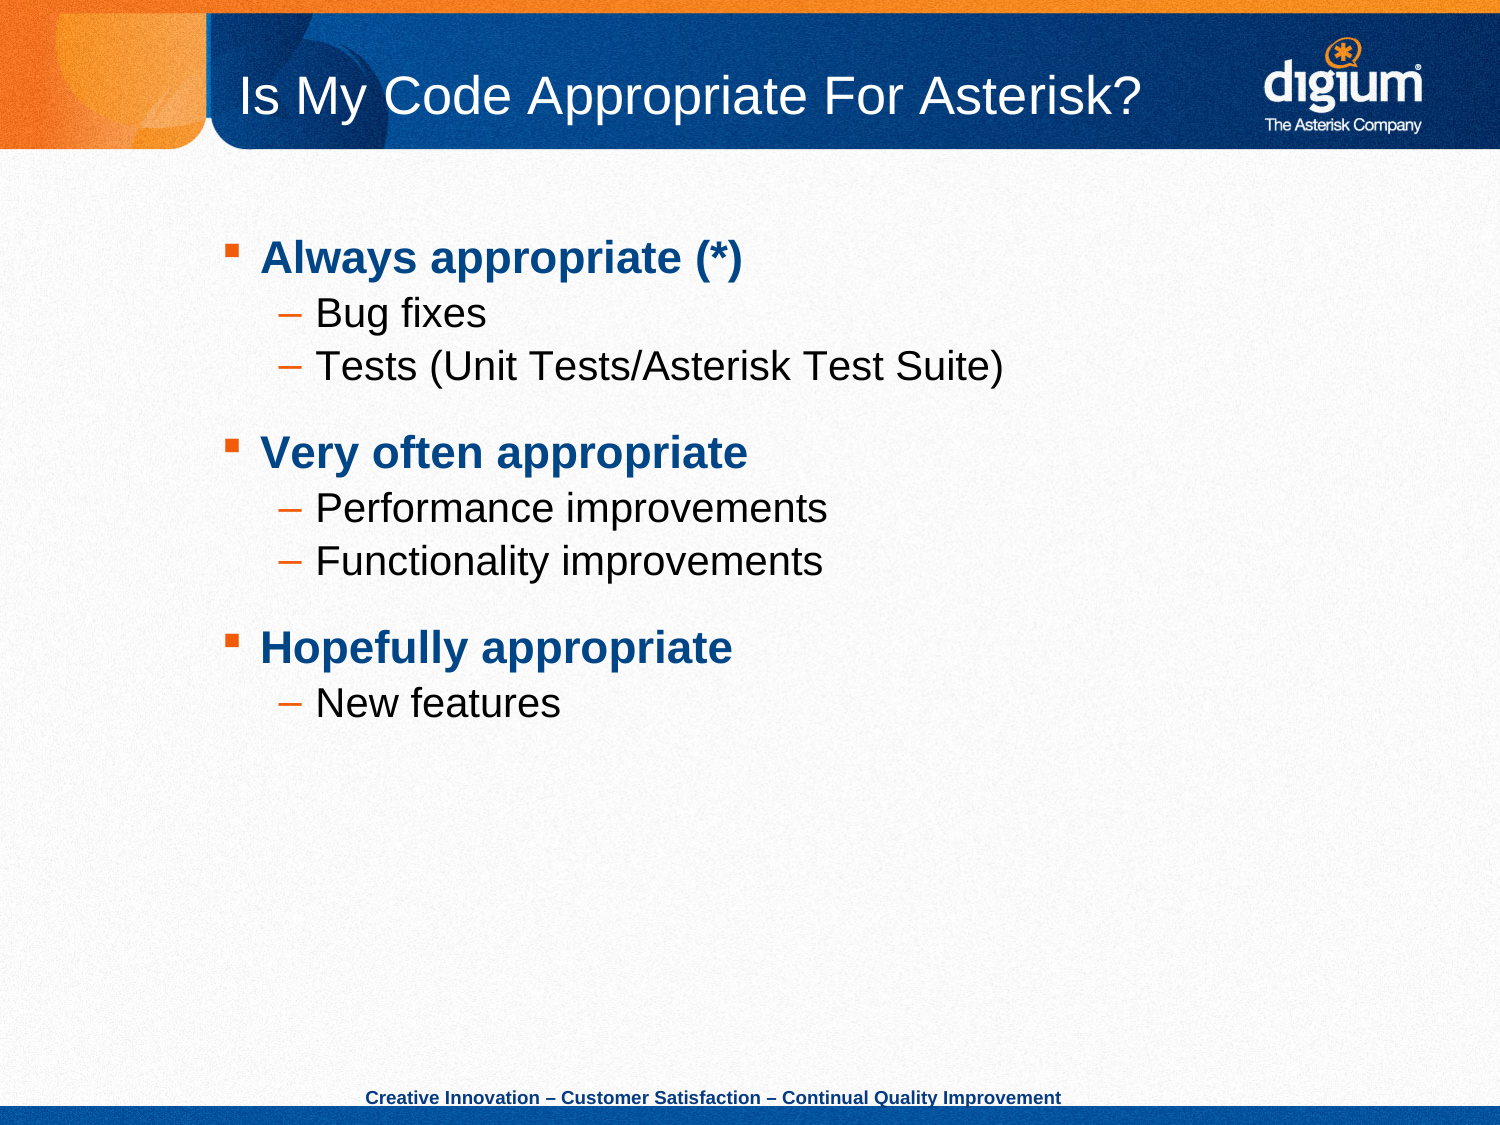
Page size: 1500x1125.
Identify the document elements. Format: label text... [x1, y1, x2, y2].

picture [0, 0, 1500, 1125]
list Always appropriate (*) Bug fixes Tests (Unit Tests/Asterisk Test Suite) Very often appropriate Performance improvements Functionality improvements Hopefully appropriate New features [206, 224, 1301, 967]
title Is My Code Appropriate For Asterisk? [238, 27, 1243, 127]
